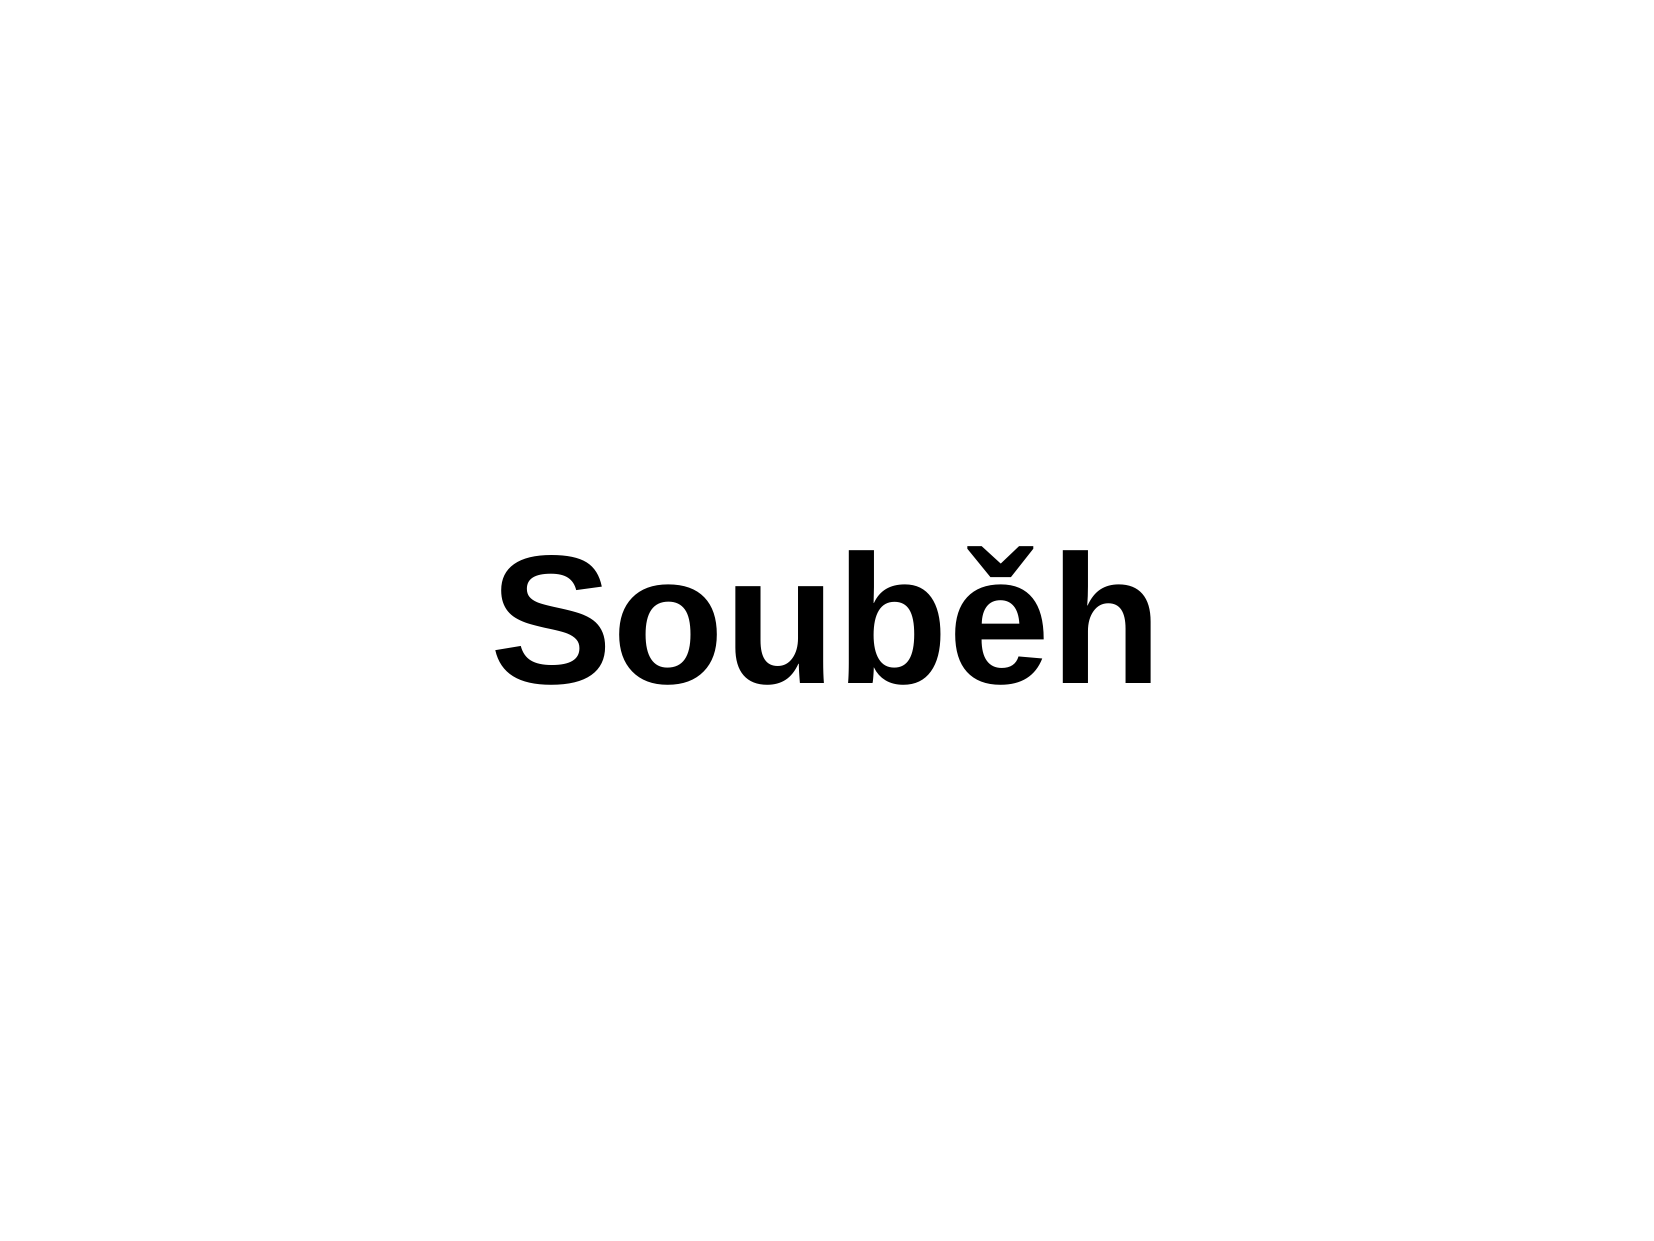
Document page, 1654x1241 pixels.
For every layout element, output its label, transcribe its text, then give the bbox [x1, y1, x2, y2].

title Souběh [82, 517, 1571, 723]
